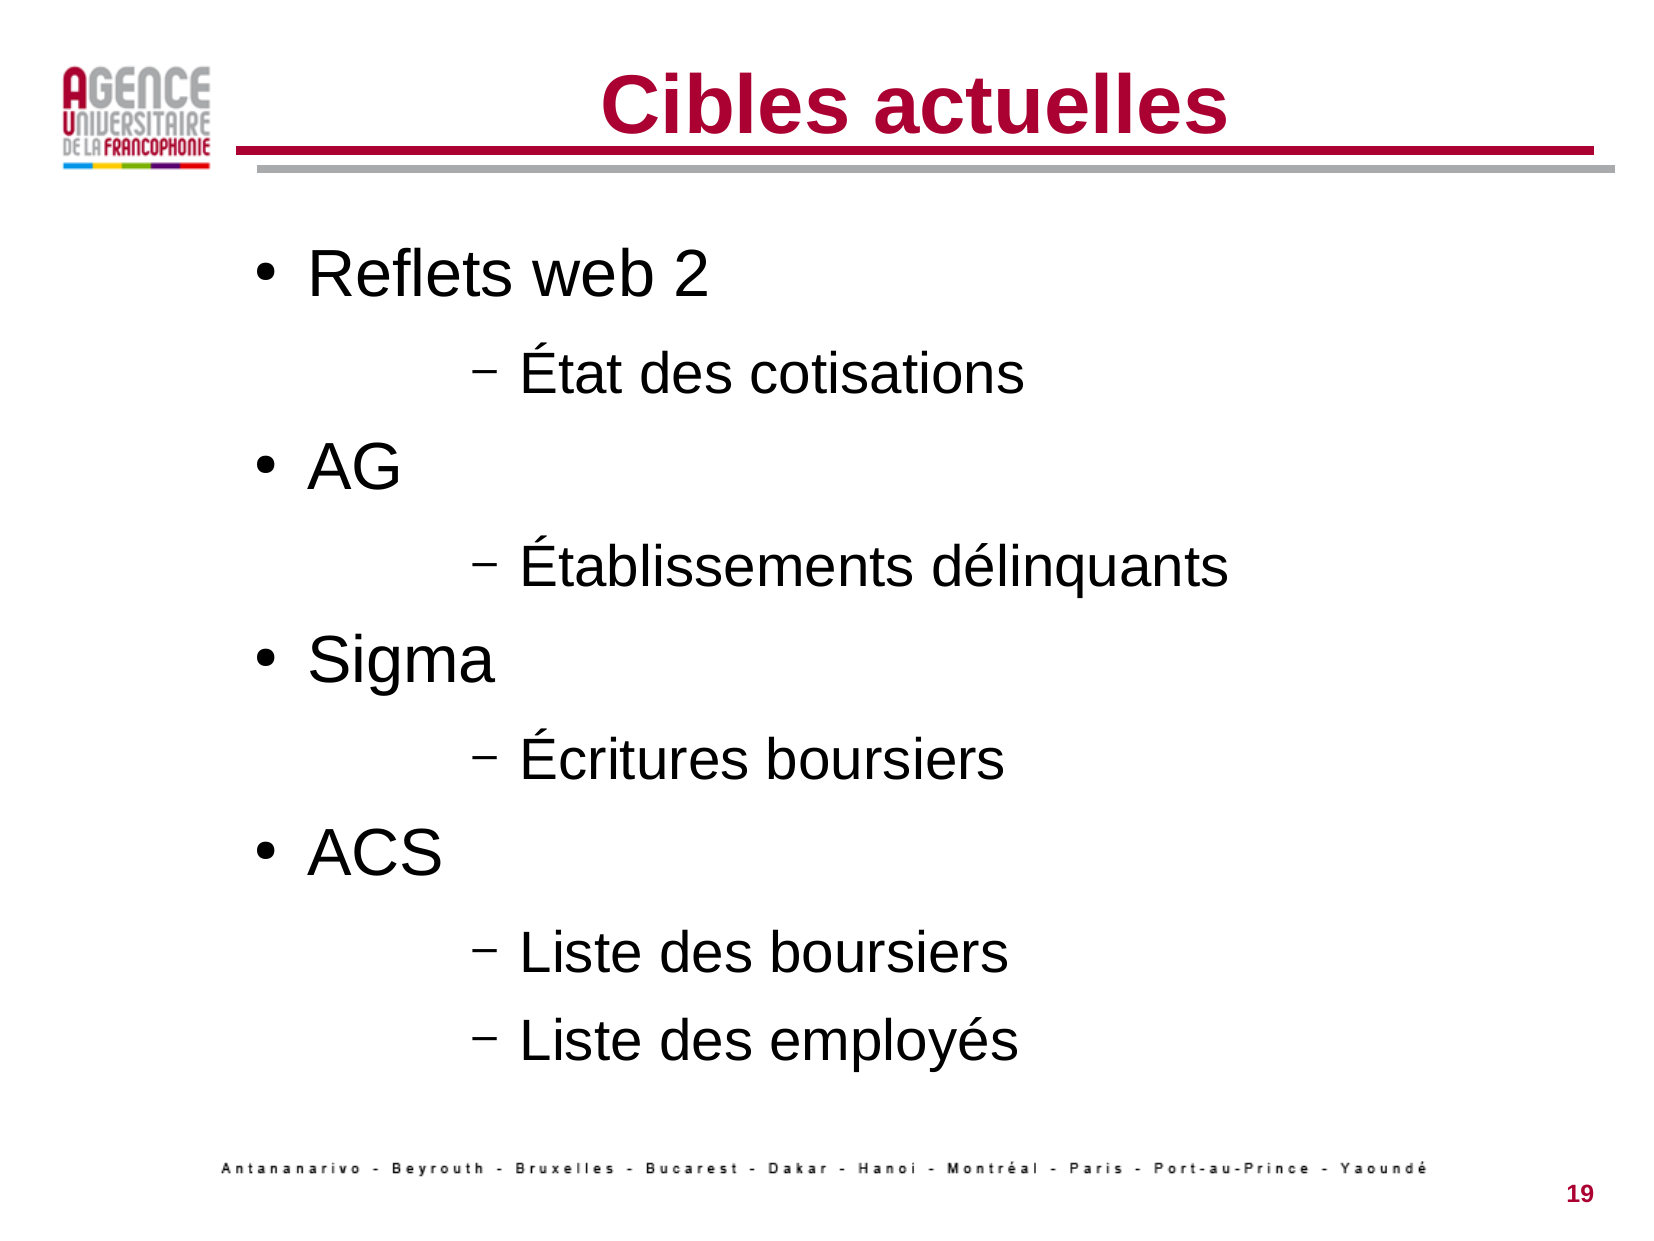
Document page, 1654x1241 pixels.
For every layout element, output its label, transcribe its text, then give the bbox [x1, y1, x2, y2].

list Reflets web 2 État des cotisations AG Établissements délinquants Sigma Écritures boursiers ACS Liste des boursiers Liste des employés [236, 236, 1595, 1130]
title Cibles actuelles [236, 58, 1595, 152]
picture [29, 29, 1625, 1241]
